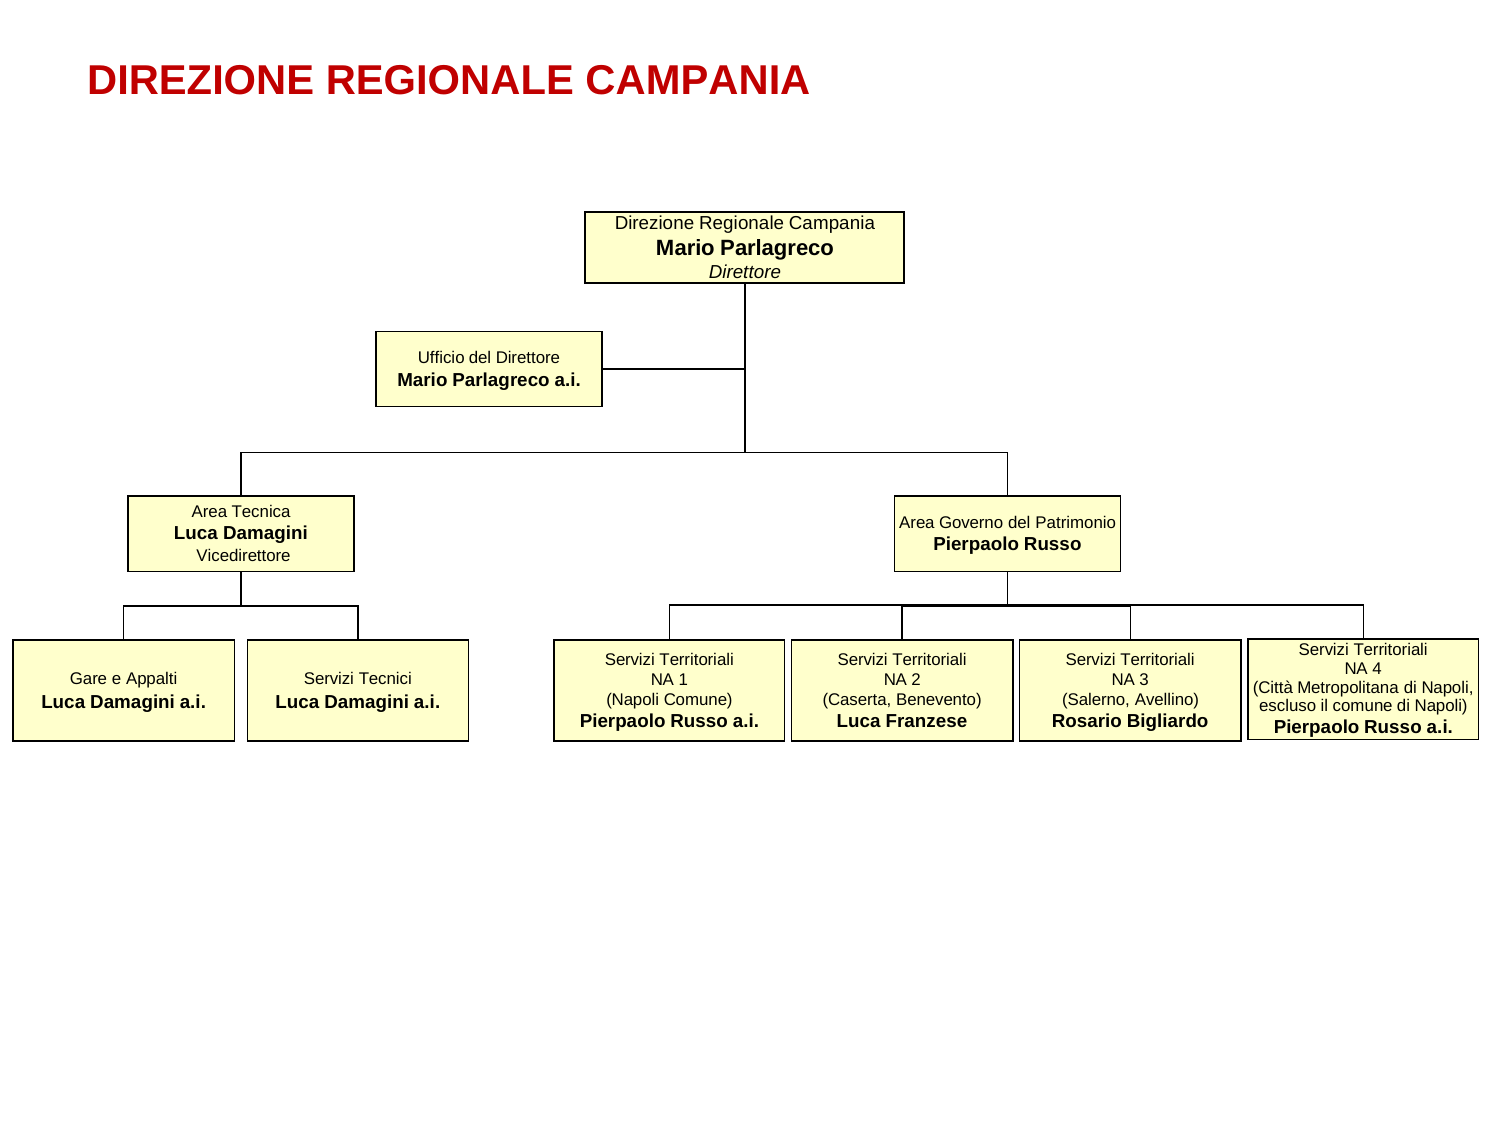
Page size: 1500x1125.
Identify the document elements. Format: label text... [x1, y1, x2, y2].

text_box DIREZIONE REGIONALE CAMPANIA [72, 45, 1462, 128]
picture [11, 205, 1489, 750]
